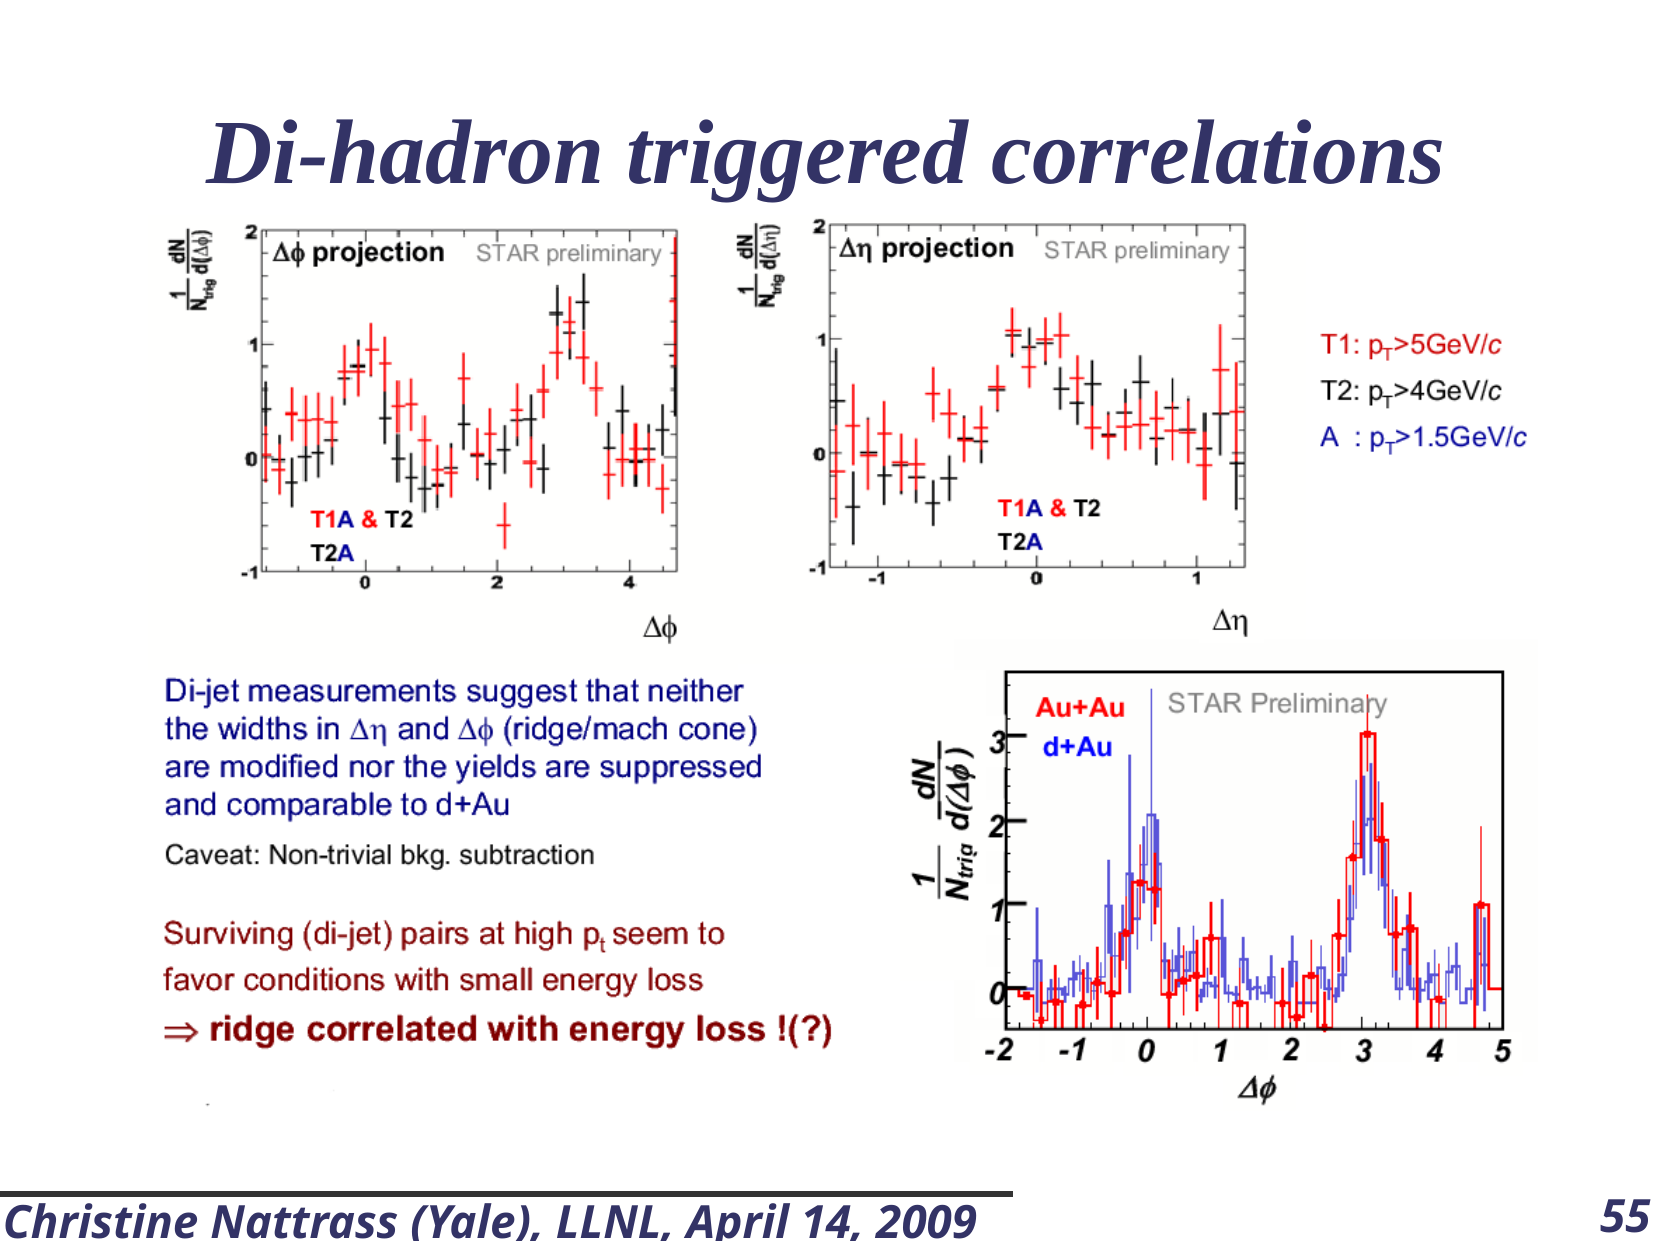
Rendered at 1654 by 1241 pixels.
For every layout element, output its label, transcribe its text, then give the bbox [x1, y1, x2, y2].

title Di-hadron triggered correlations [82, 49, 1571, 257]
picture [148, 215, 1538, 1111]
